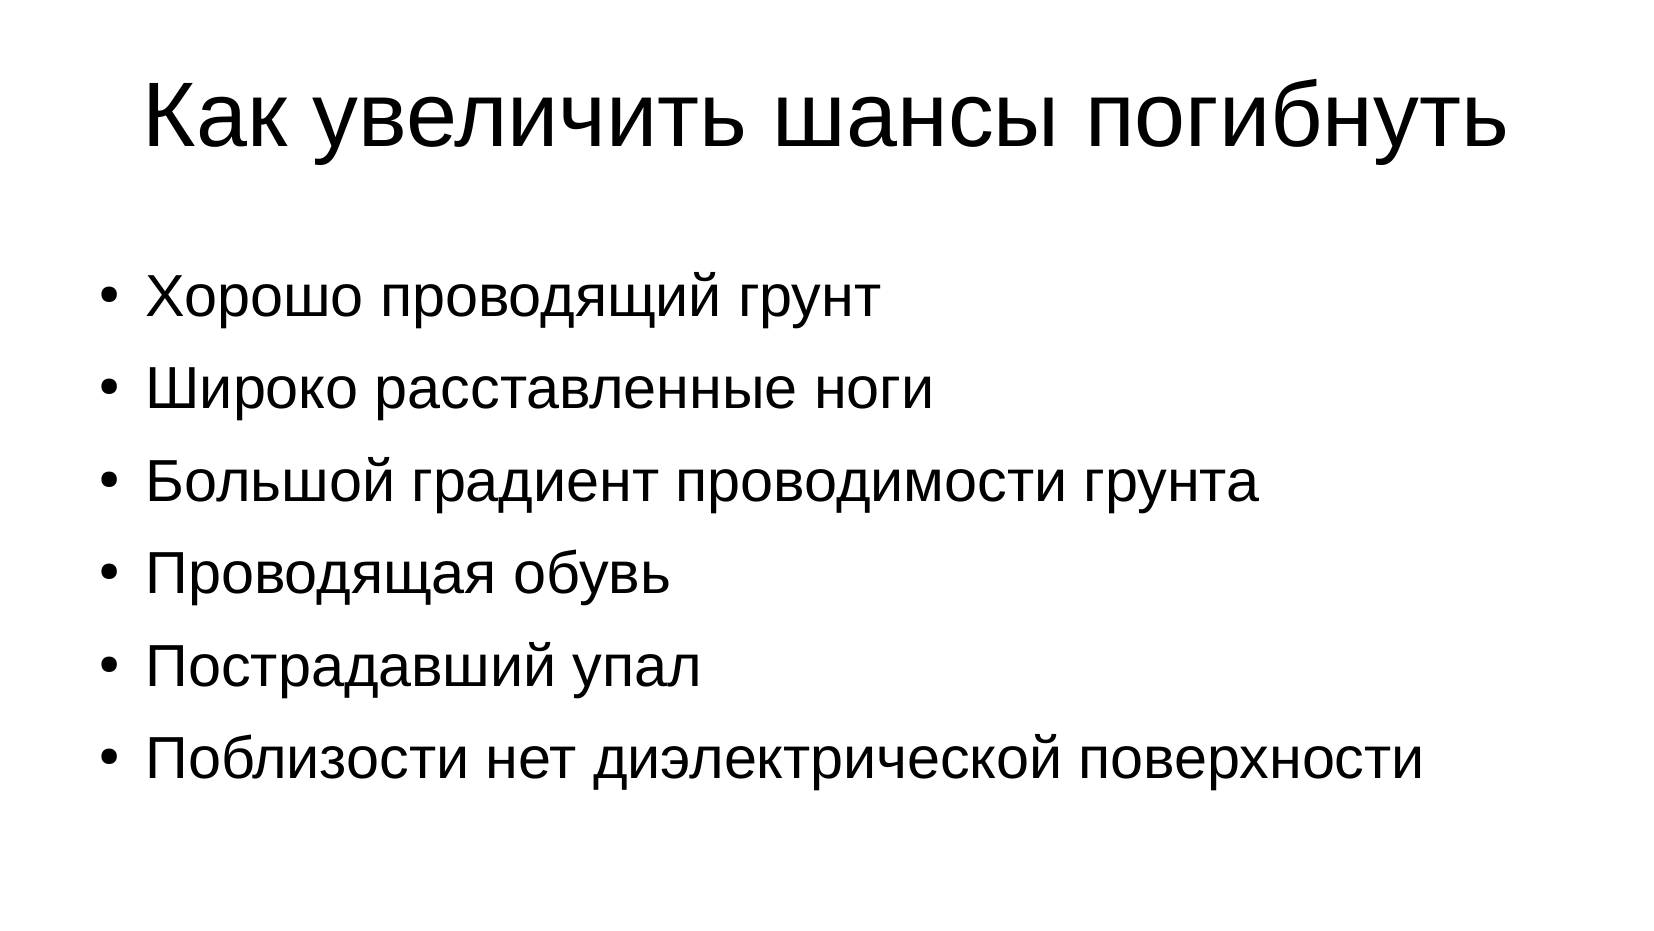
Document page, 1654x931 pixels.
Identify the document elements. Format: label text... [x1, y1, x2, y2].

title Как увеличить шансы погибнуть [82, 37, 1571, 193]
list Хорошо проводящий грунт Широко расставленные ноги Большой градиент проводимости грунта Проводящая обувь Пострадавший упал Поблизости нет диэлектрической поверхности [82, 262, 1571, 802]
